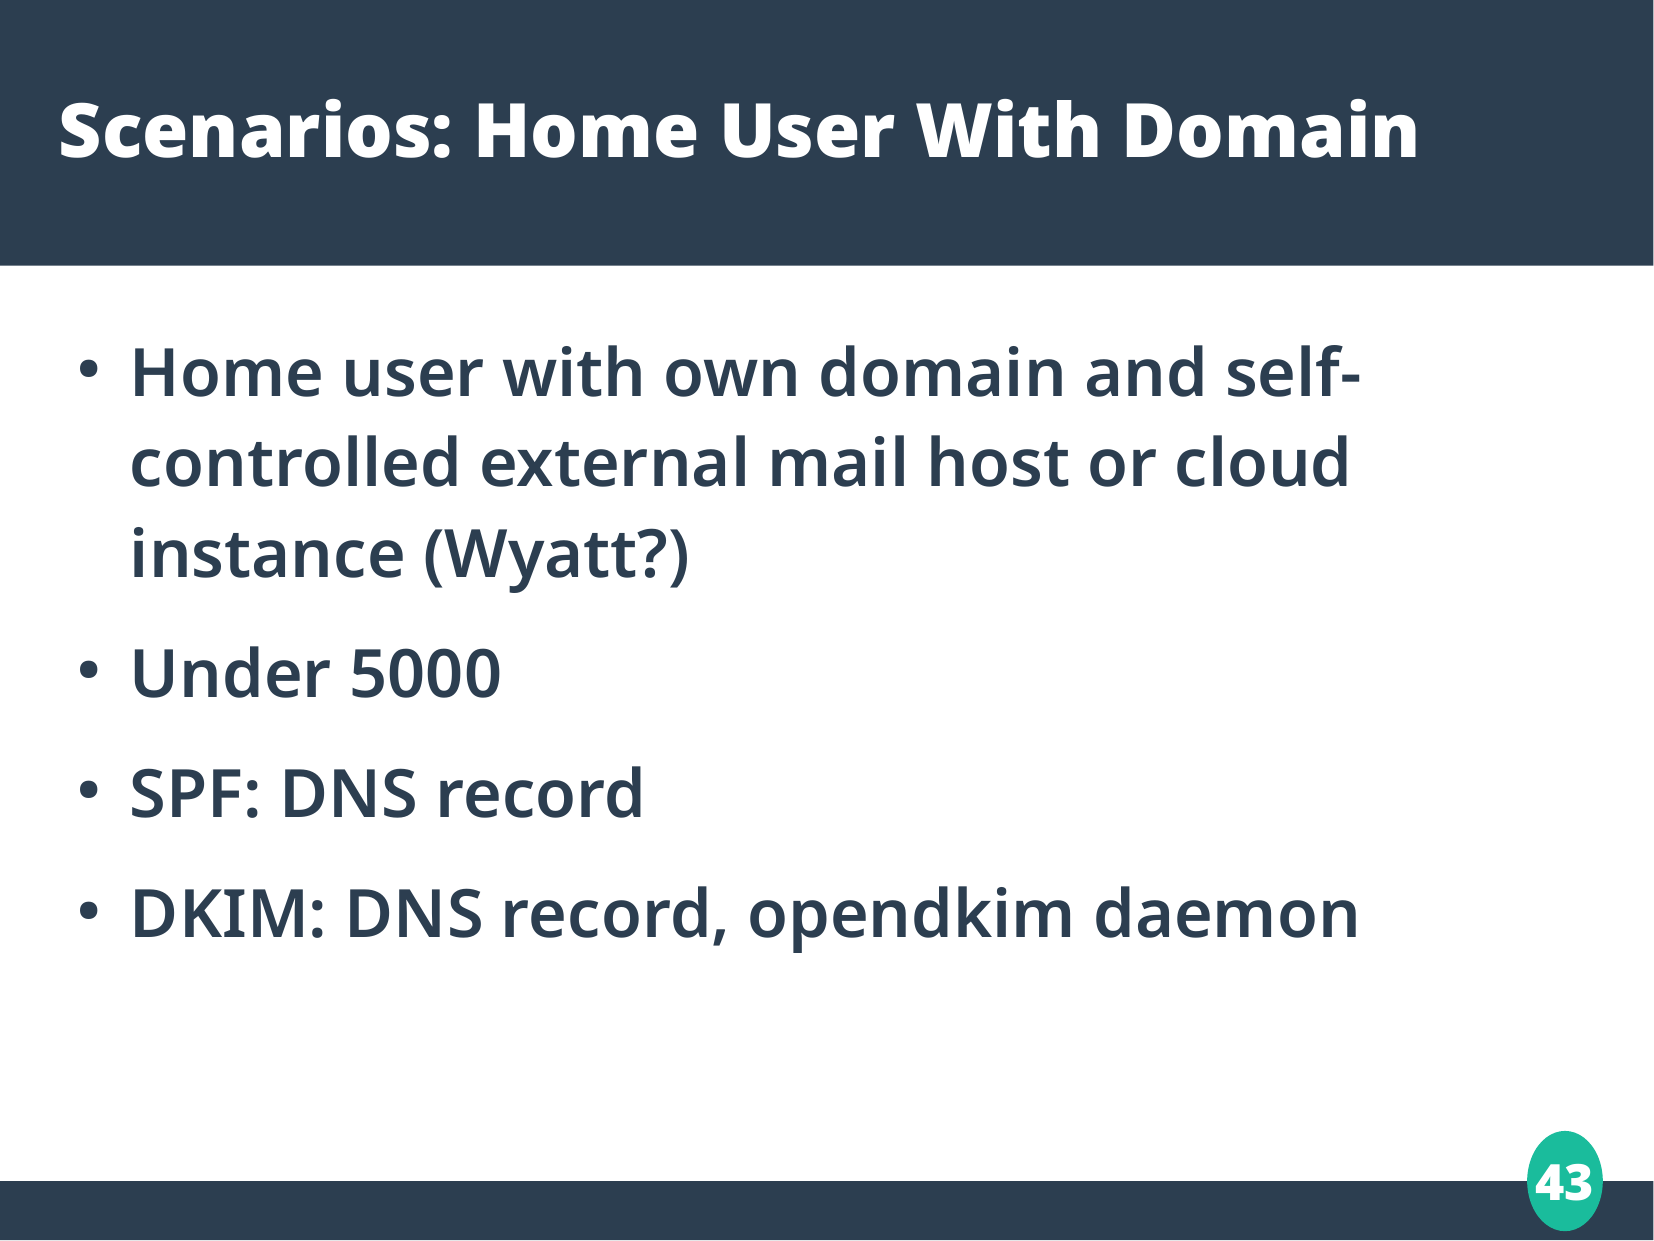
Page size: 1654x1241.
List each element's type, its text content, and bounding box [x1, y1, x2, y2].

title Scenarios: Home User With Domain [59, 49, 1595, 207]
list Home user with own domain and self-controlled external mail host or cloud instance (Wyatt?) Under 5000 SPF: DNS record DKIM: DNS record, opendkim daemon [59, 324, 1595, 1152]
